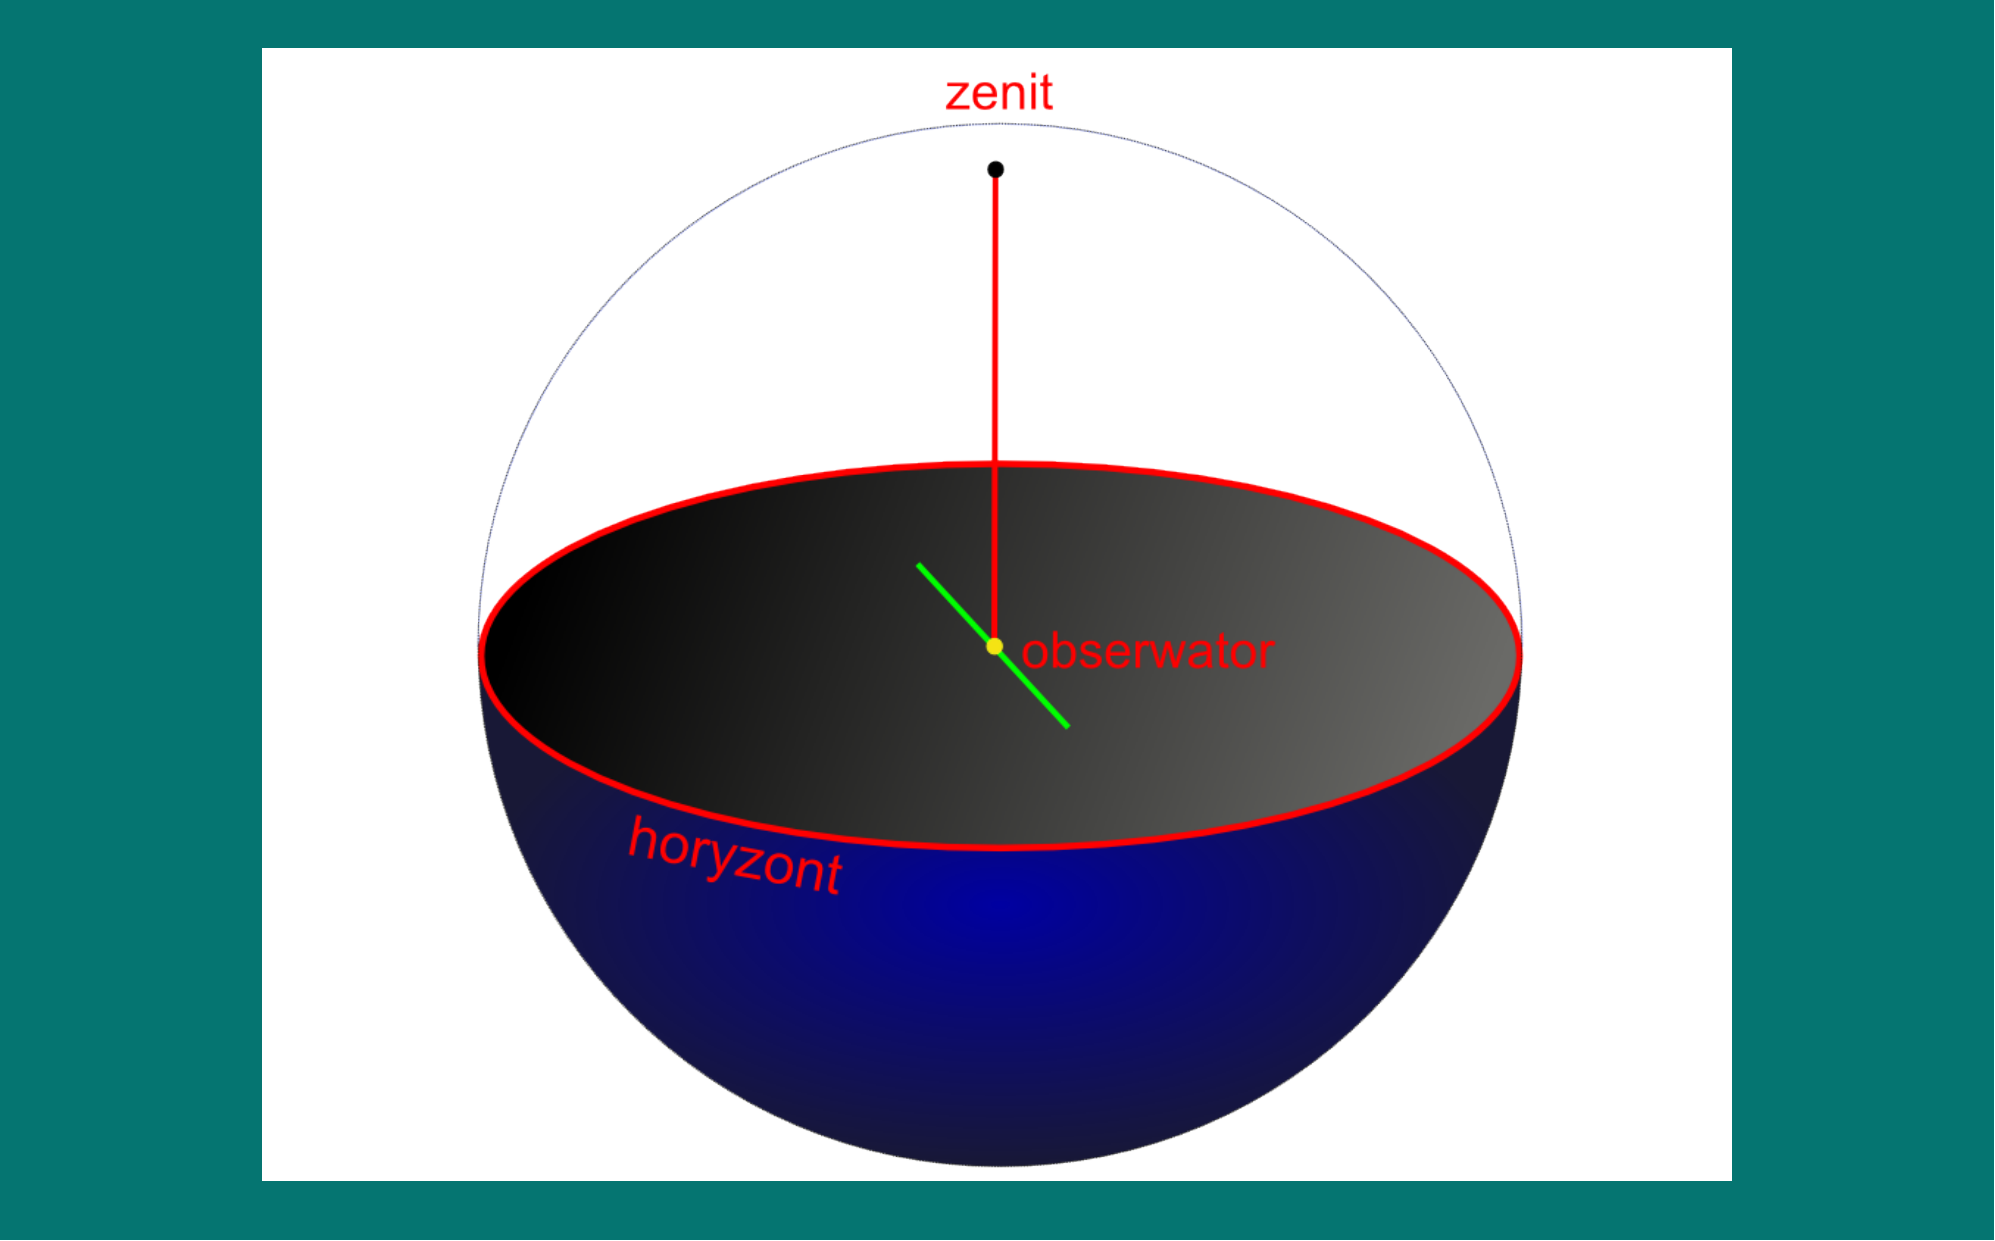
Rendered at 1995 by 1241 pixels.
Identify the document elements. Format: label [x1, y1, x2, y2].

picture [262, 47, 1733, 1181]
